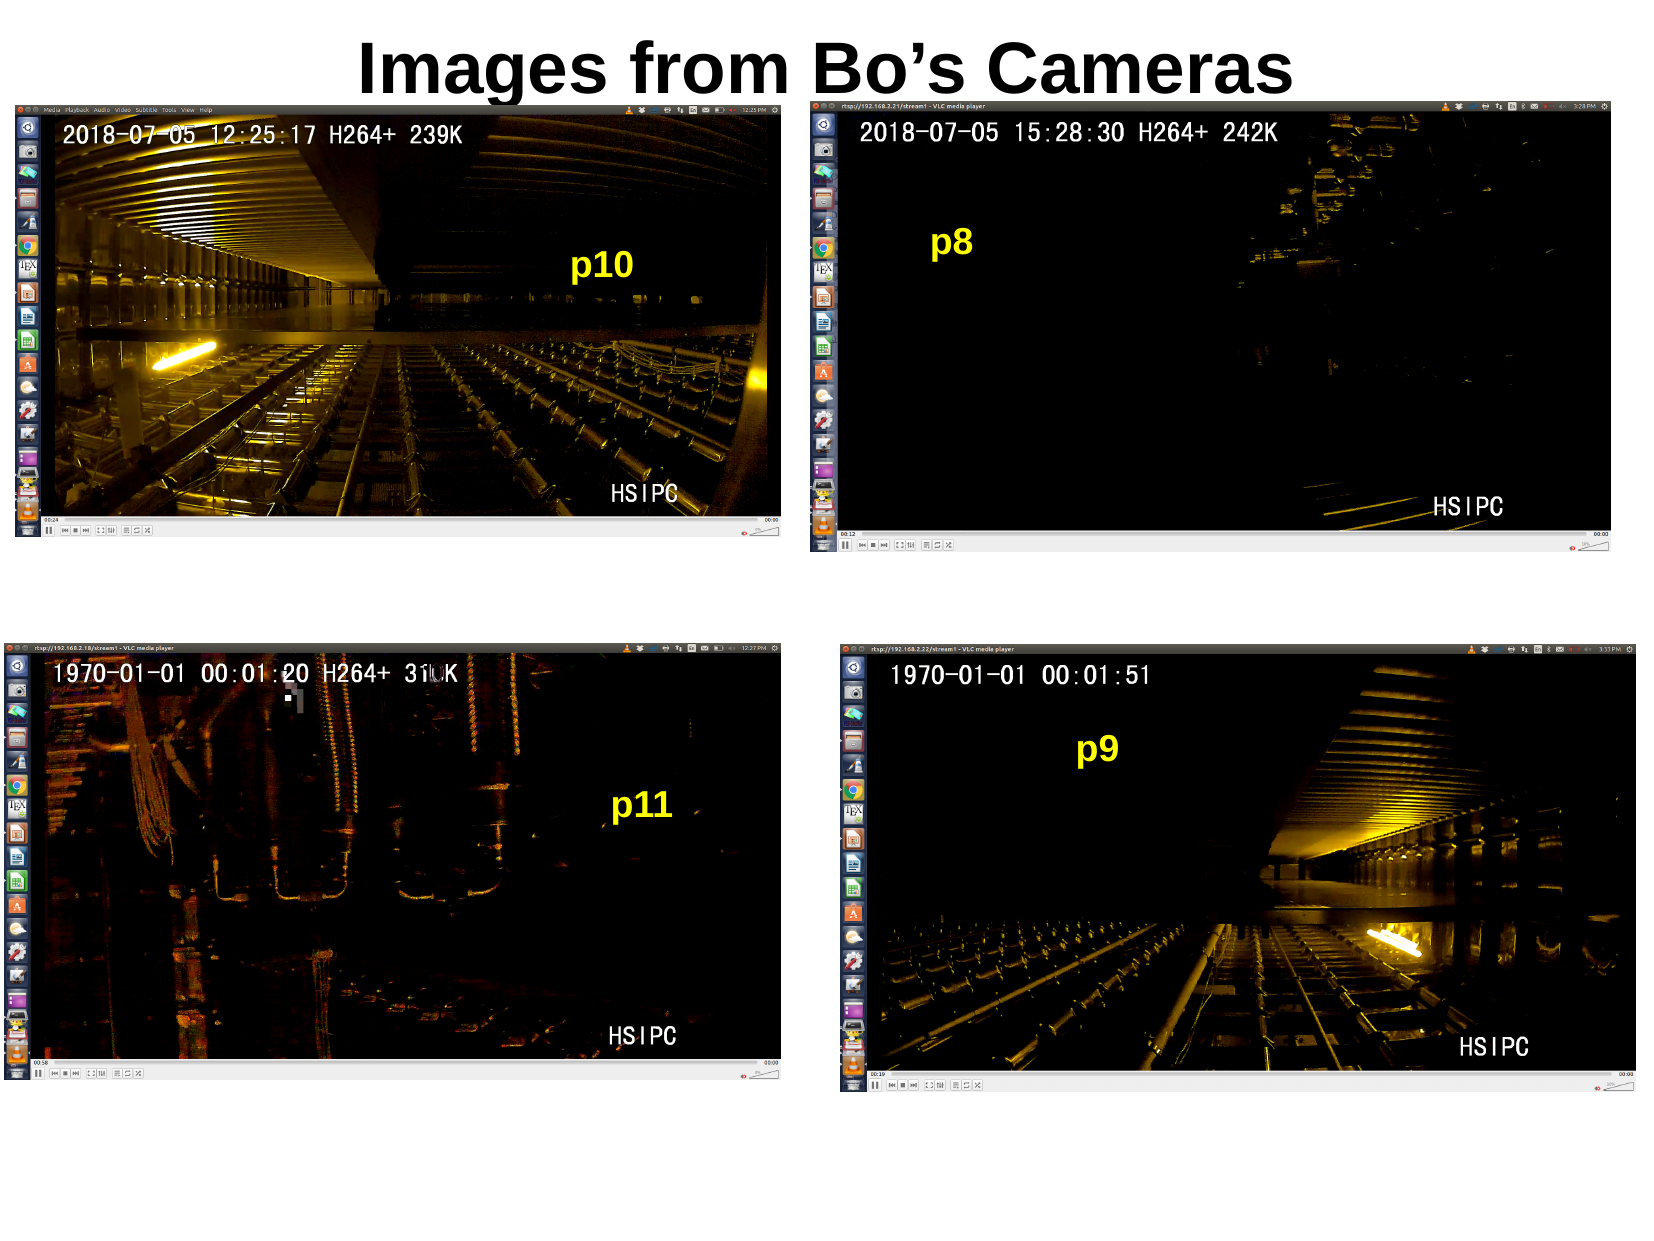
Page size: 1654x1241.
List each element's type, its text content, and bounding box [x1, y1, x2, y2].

title Images from Bo’s Cameras [82, 0, 1571, 168]
picture [4, 643, 781, 1080]
picture [840, 645, 1636, 1092]
text_box p11 [595, 776, 691, 834]
text_box p8 [915, 213, 1010, 271]
picture [15, 106, 781, 537]
picture [810, 101, 1611, 552]
text_box p10 [555, 236, 650, 294]
text_box p9 [1060, 720, 1156, 777]
